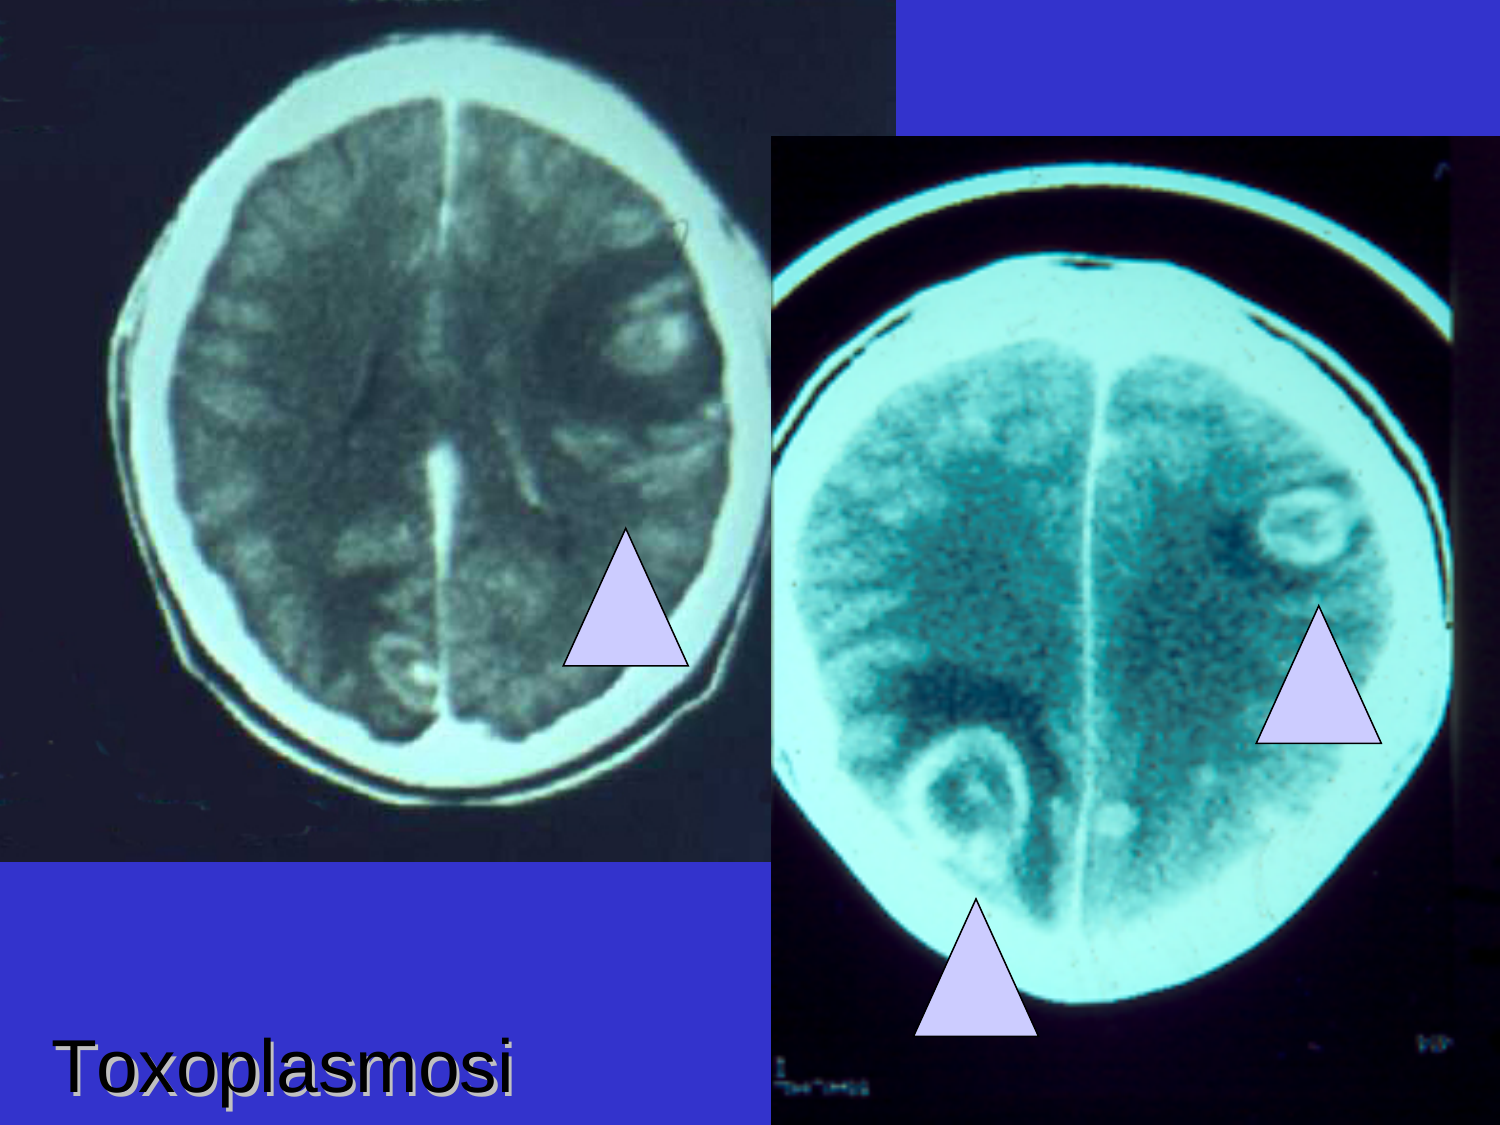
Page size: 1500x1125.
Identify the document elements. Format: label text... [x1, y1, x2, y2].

chart [0, 0, 896, 862]
text_box Toxoplasmosi [36, 1010, 573, 1116]
picture [771, 136, 1500, 1125]
text_box [913, 898, 1039, 1037]
text_box [563, 528, 689, 666]
text_box [1256, 605, 1382, 744]
